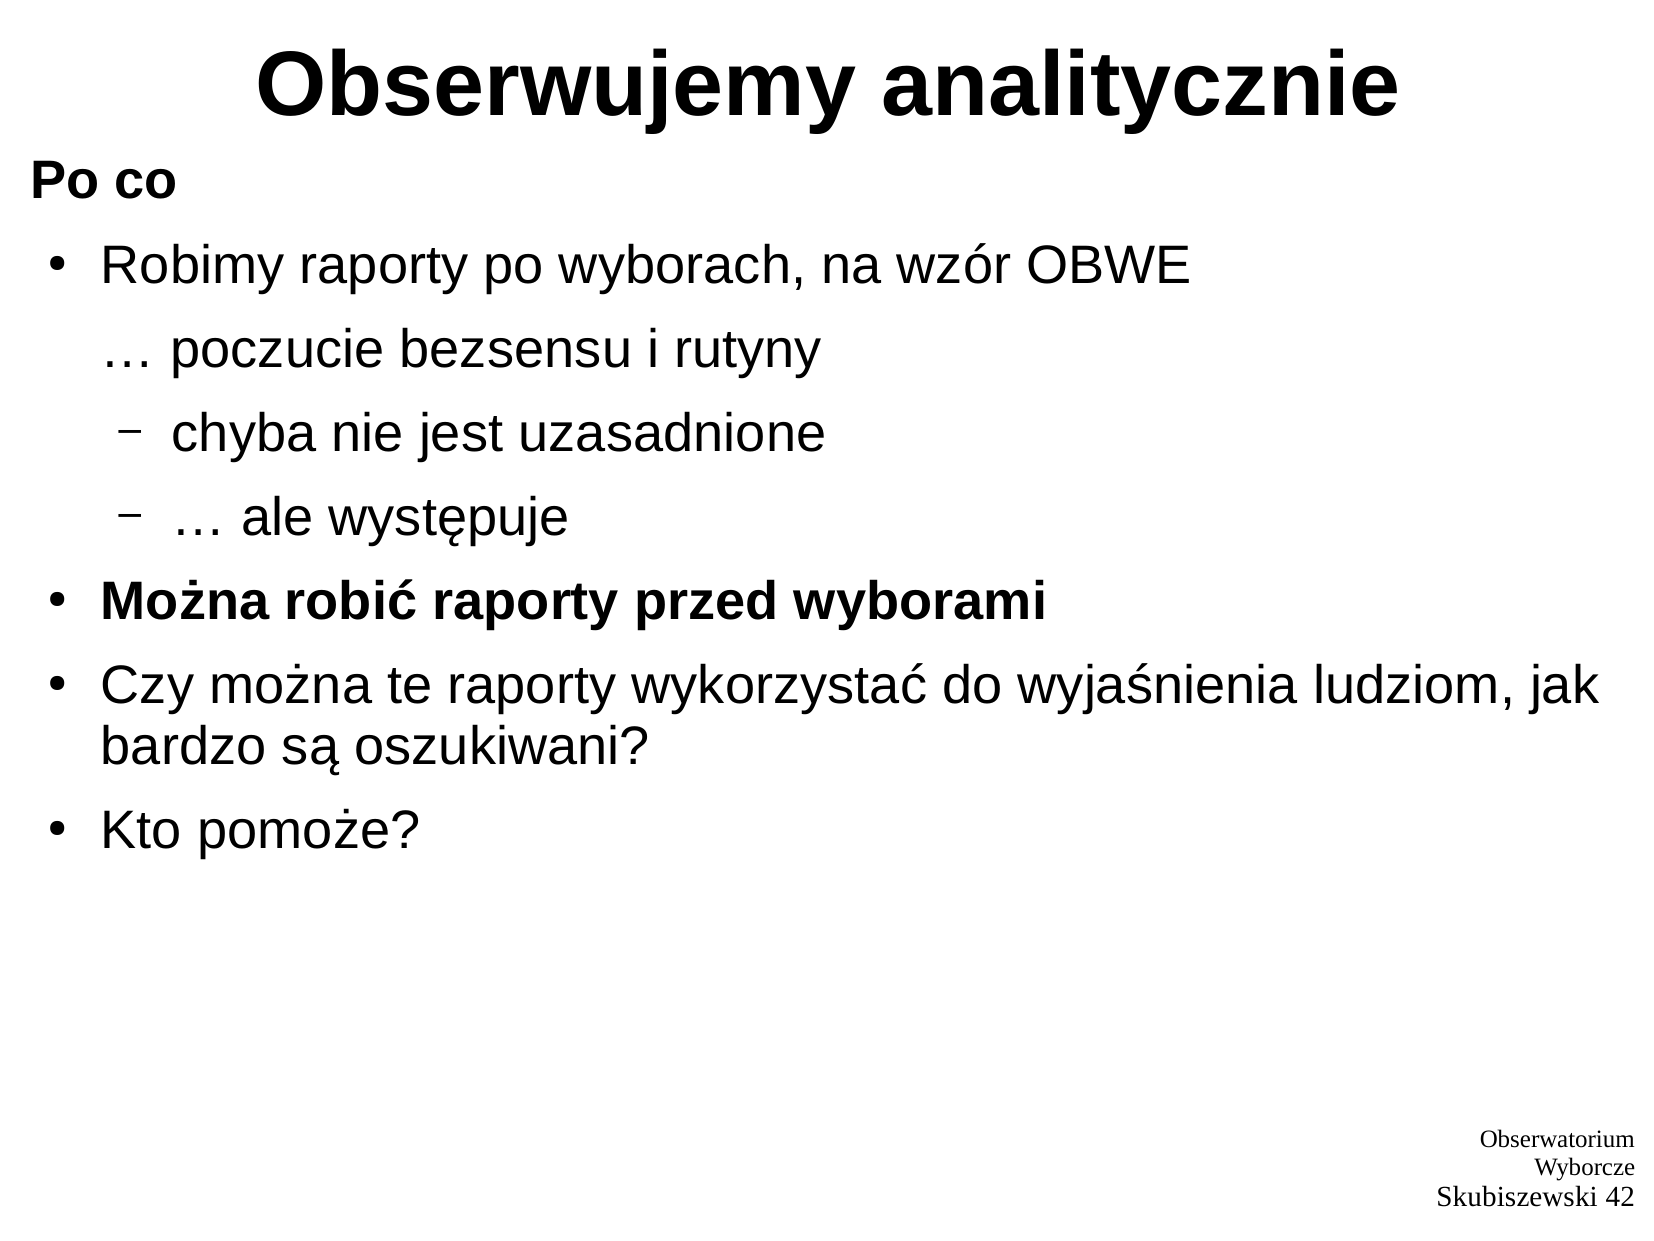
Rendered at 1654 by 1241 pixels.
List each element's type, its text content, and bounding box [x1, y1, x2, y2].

list Po co Robimy raporty po wyborach, na wzór OBWE … poczucie bezsensu i rutyny chyba nie jest uzasadnione … ale występuje Można robić raporty przed wyborami Czy można te raporty wykorzystać do wyjaśnienia ludziom, jak bardzo są oszukiwani? Kto pomoże? [30, 150, 1621, 1186]
title Obserwujemy analitycznie [84, 32, 1573, 150]
